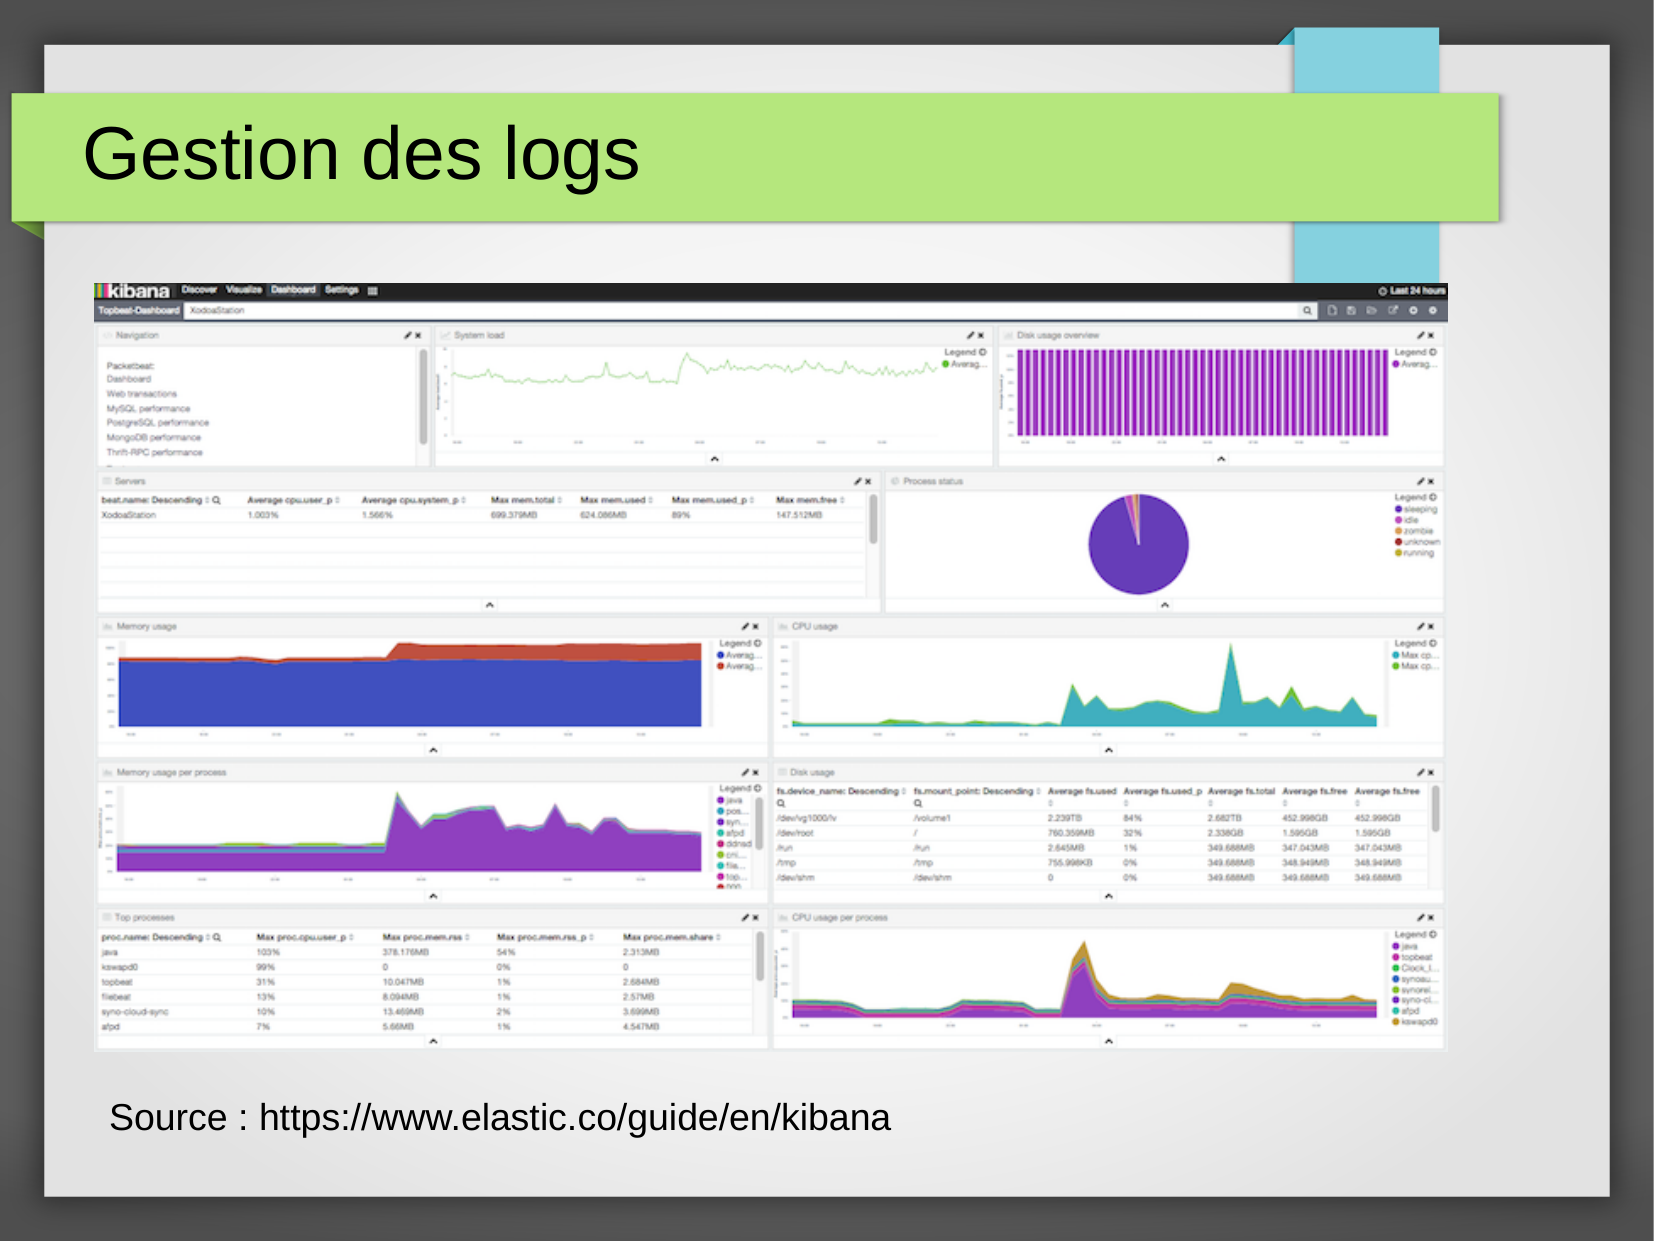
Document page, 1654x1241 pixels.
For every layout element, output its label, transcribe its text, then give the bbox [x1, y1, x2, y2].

title Gestion des logs [82, 94, 1264, 213]
picture [0, 0, 1654, 1241]
text_box Source : https://www.elastic.co/guide/en/kibana [94, 1088, 1595, 1146]
